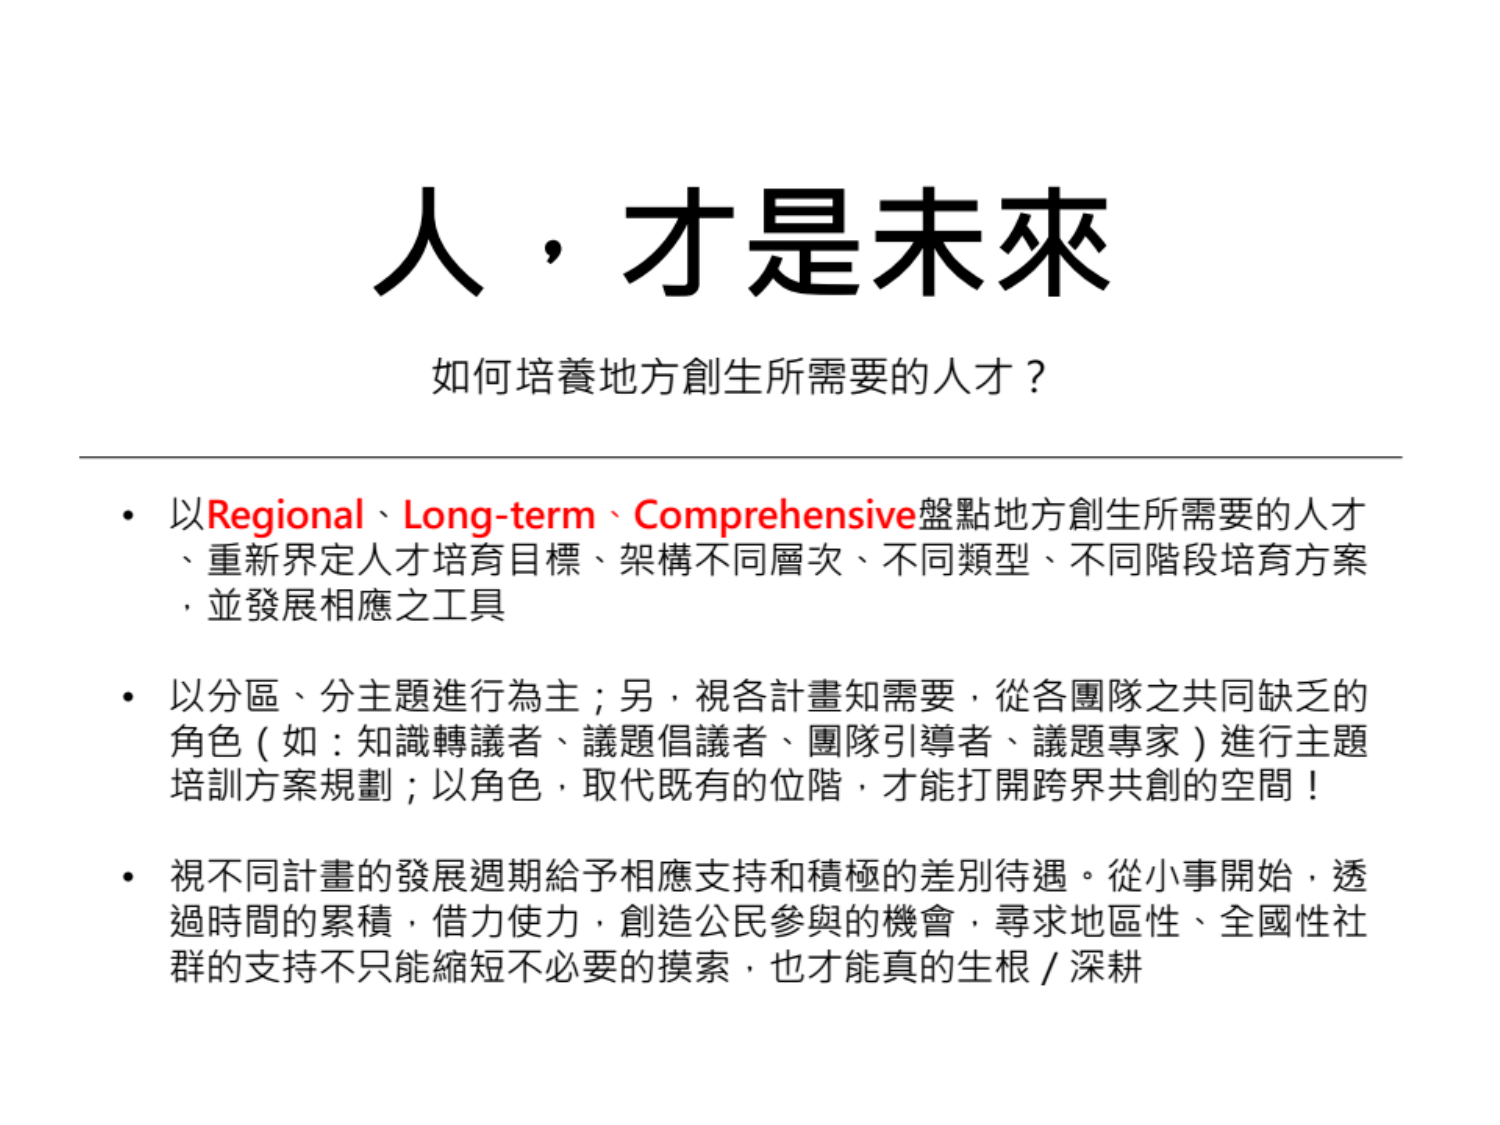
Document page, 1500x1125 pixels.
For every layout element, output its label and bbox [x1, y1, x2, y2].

picture [28, 59, 1472, 995]
